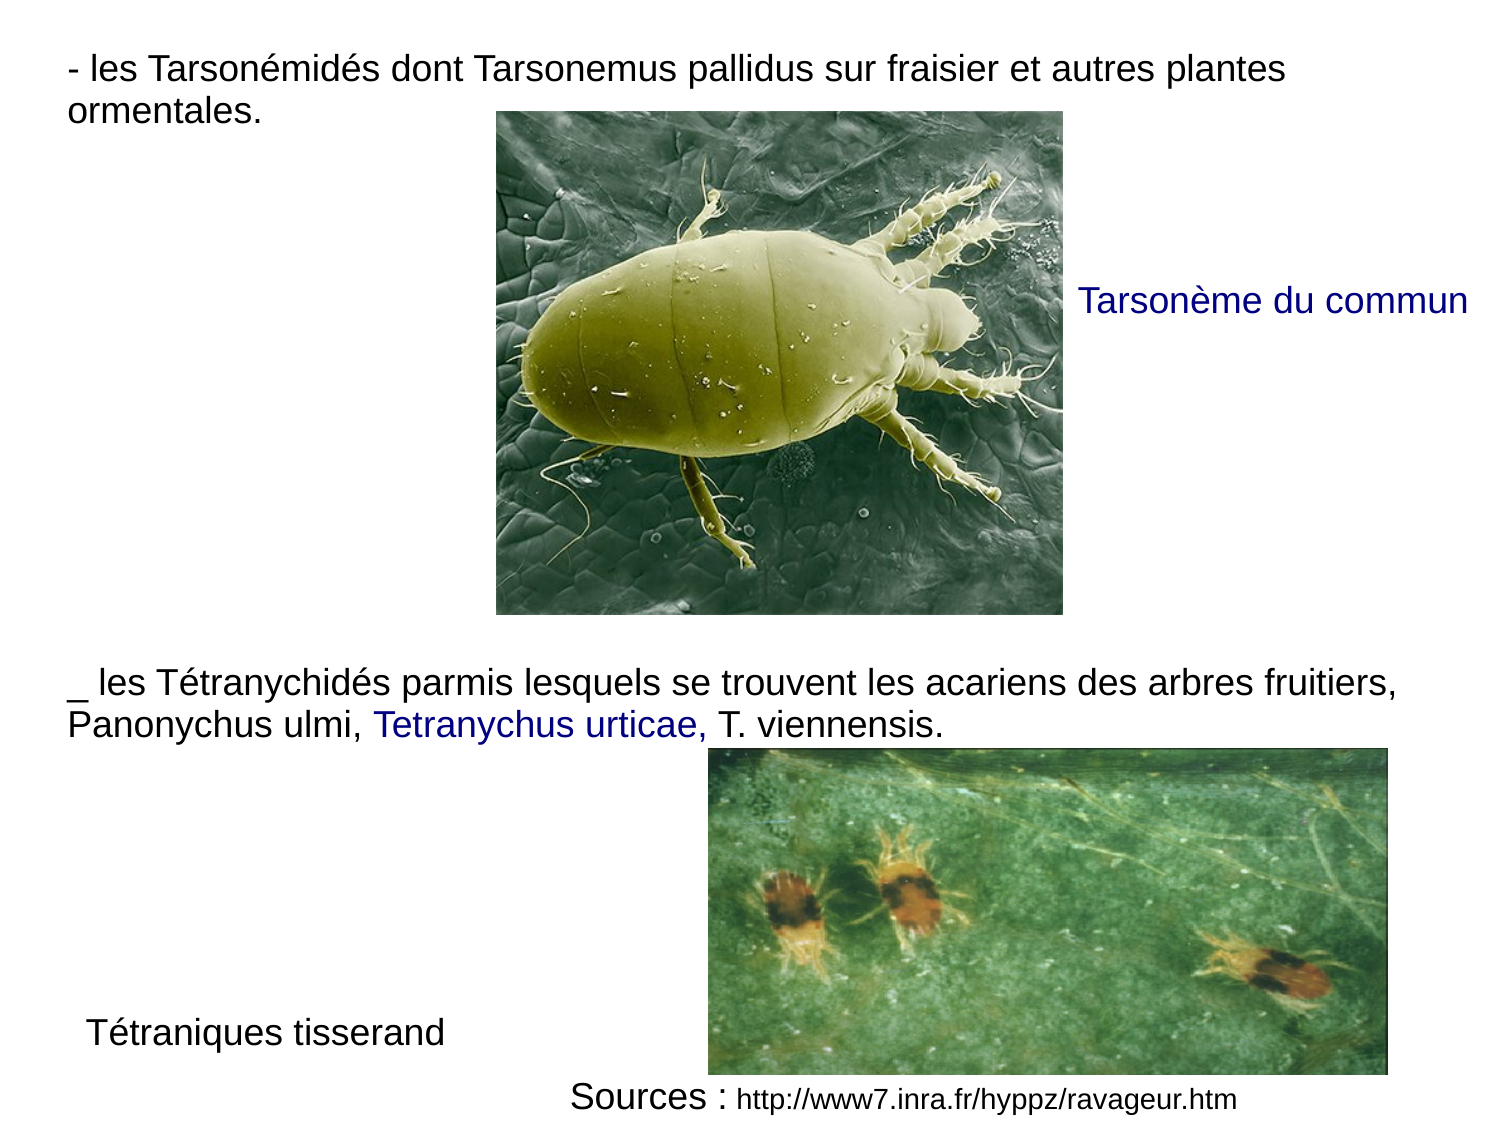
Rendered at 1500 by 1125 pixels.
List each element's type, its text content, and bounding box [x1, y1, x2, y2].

text_box Sources : http://www7.inra.fr/hyppz/ravageur.htm [555, 1068, 1335, 1125]
text_box Tarsonème du commun [1062, 271, 1500, 329]
picture [496, 111, 1063, 615]
text_box Tétraniques tisserand [70, 1003, 591, 1061]
picture [708, 748, 1388, 1075]
list - les Tarsonémidés dont Tarsonemus pallidus sur fraisier et autres plantes ormentales. _ les Tétranychidés parmis lesquels se trouvent les acariens des arbres fruitiers, Panonychus ulmi, Tetranychus urticae, T. viennensis. [67, 47, 1418, 736]
